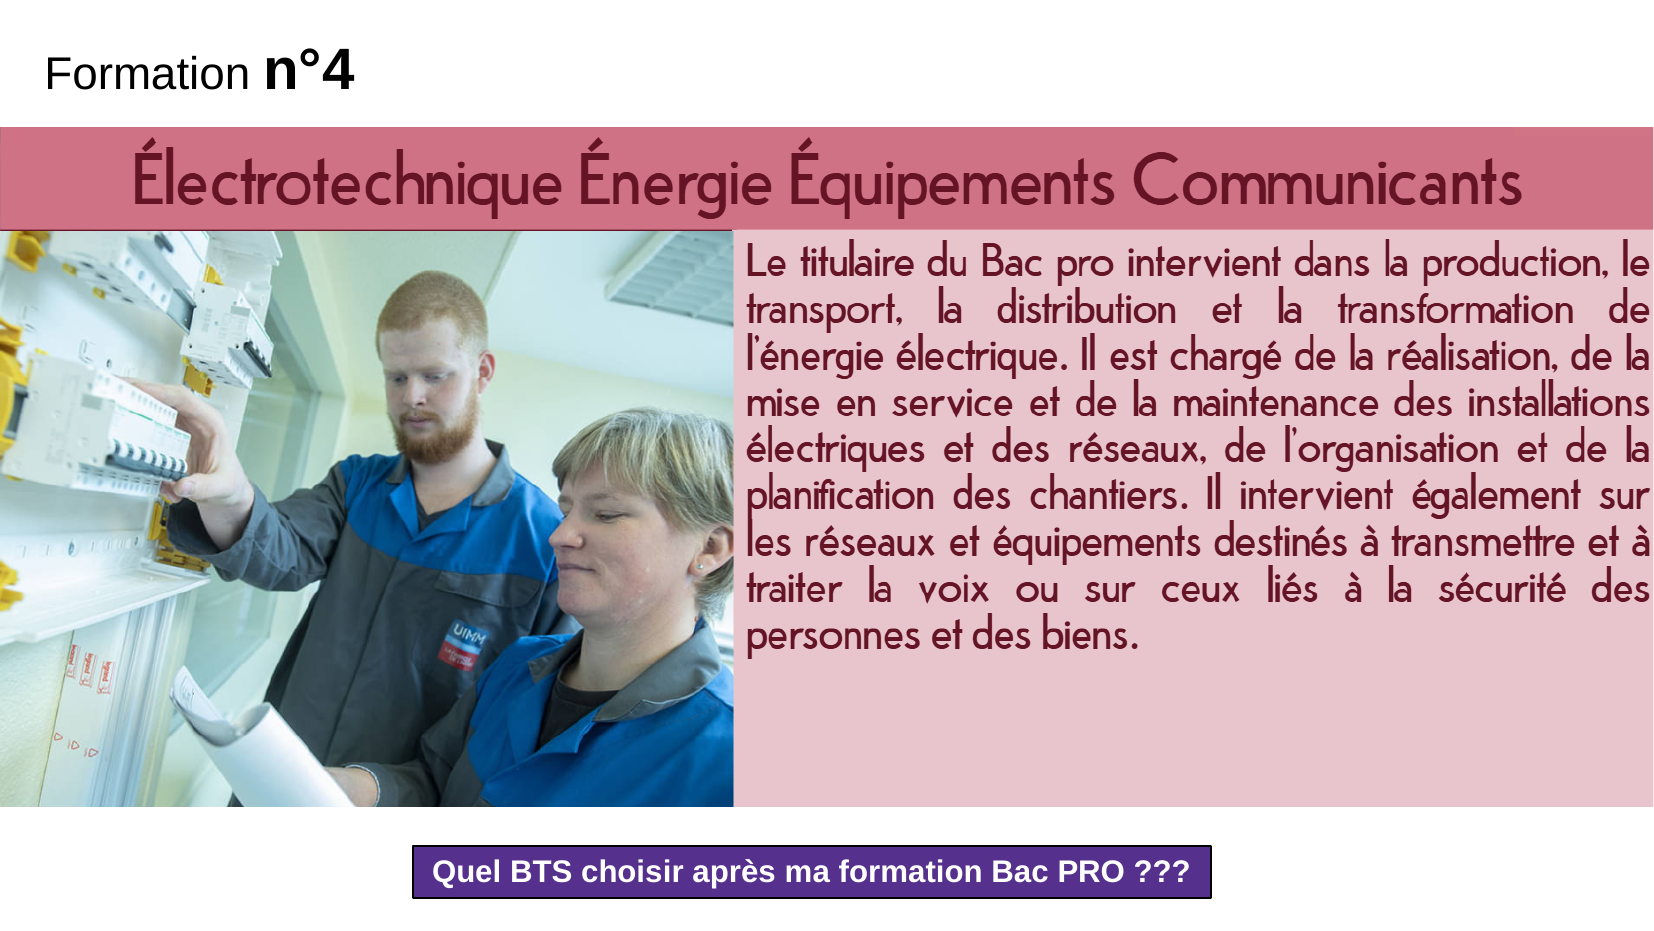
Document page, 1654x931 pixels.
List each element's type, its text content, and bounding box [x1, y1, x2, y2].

text_box Quel BTS choisir après ma formation Bac PRO ??? [413, 846, 1211, 898]
text_box Formation n°4 [29, 29, 473, 110]
picture [0, 127, 1654, 807]
